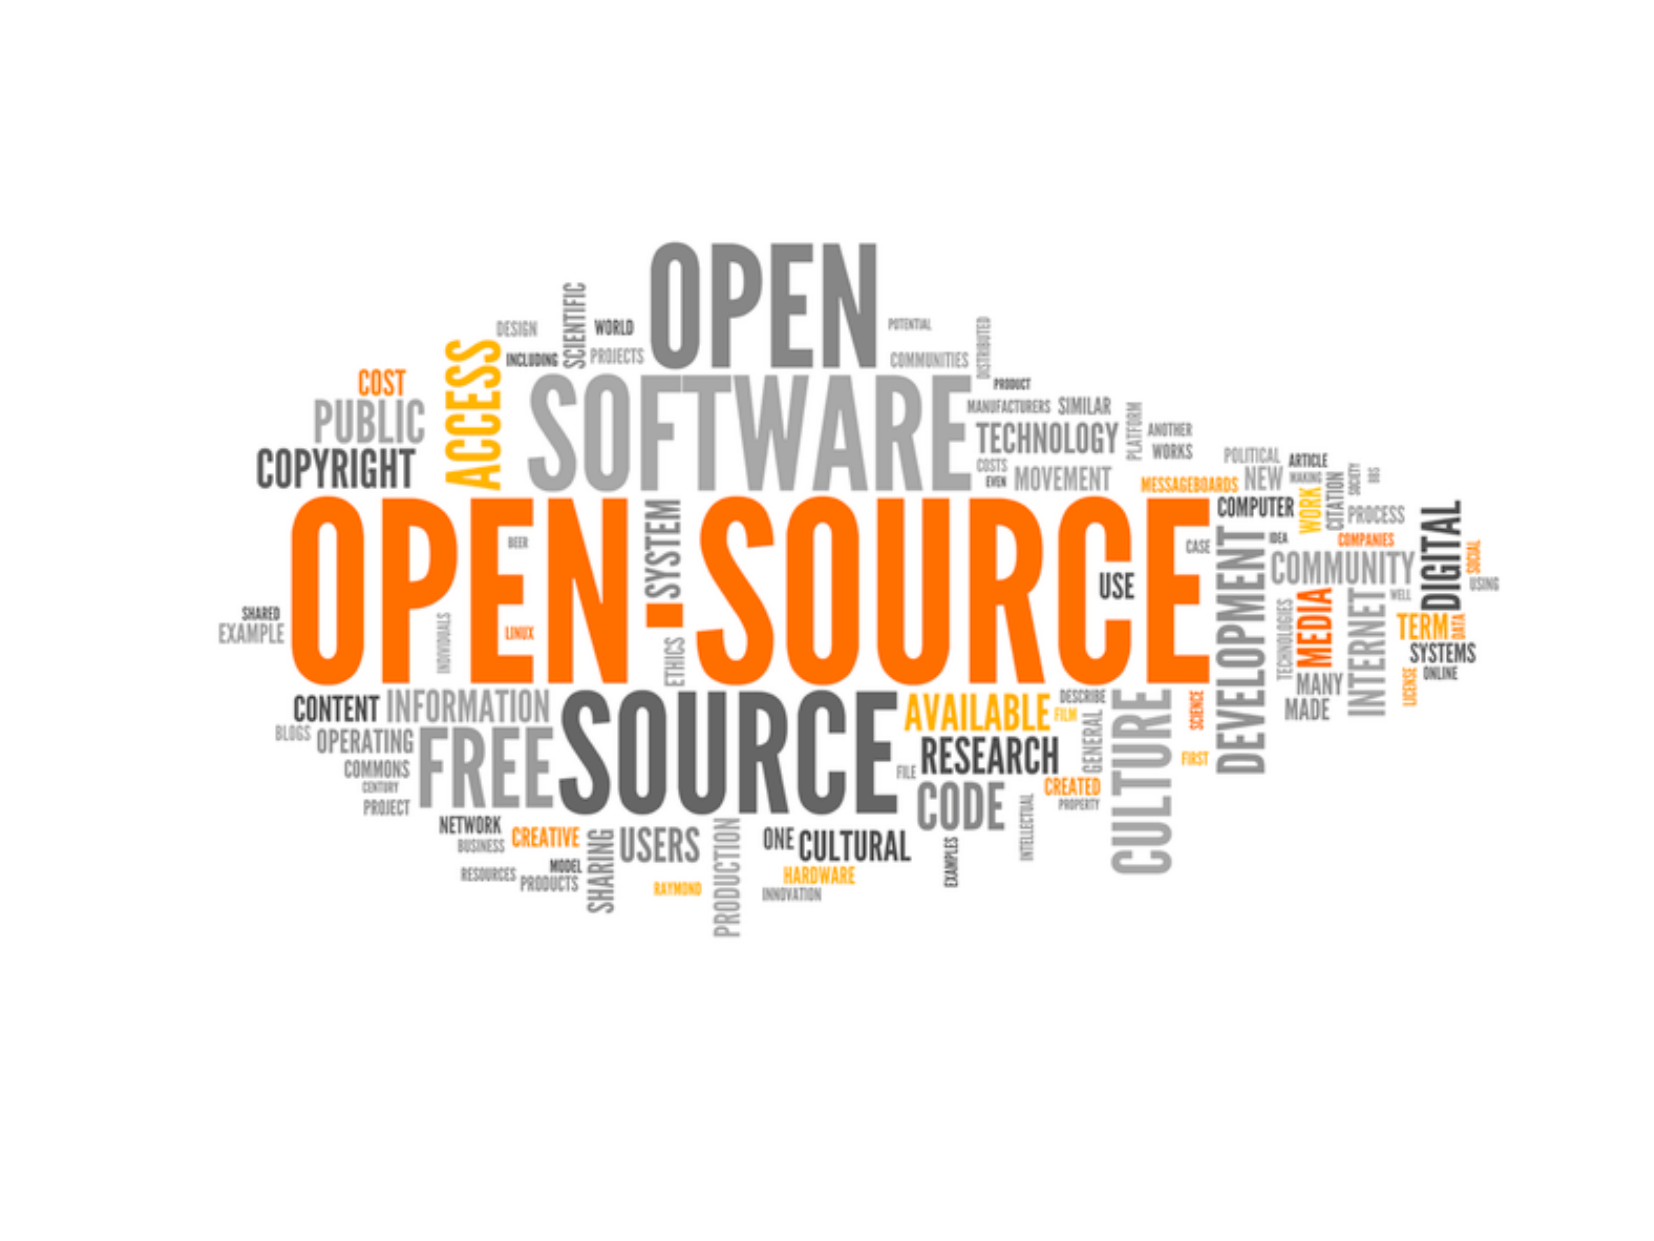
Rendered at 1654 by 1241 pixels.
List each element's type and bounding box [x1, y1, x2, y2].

picture [188, 239, 1531, 947]
